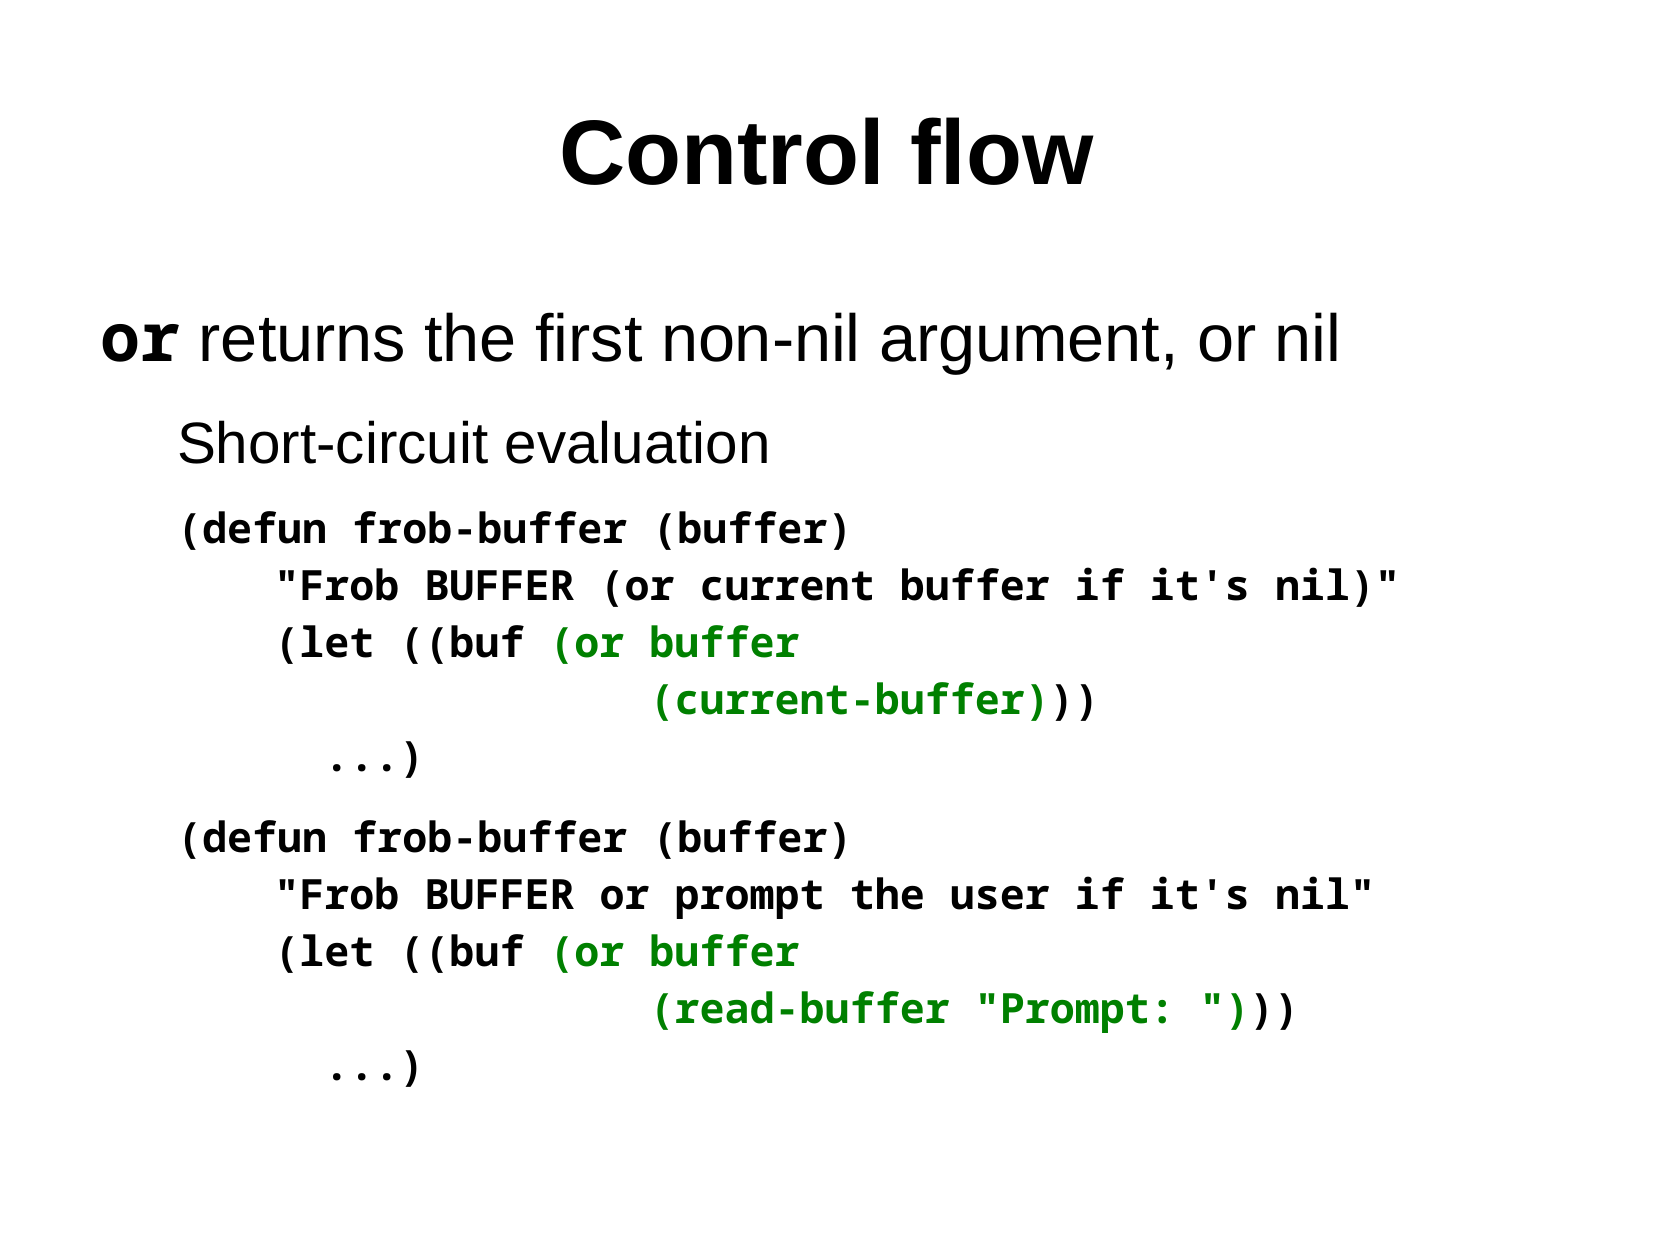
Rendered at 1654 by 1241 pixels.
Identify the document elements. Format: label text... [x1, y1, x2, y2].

list or returns the first non-nil argument, or nil Short-circuit evaluation (defun frob-buffer (buffer) "Frob BUFFER (or current buffer if it's nil)" (let ((buf (or buffer (current-buffer))) ...) (defun frob-buffer (buffer) "Frob BUFFER or prompt the user if it's nil" (let ((buf (or buffer (read-buffer "Prompt: "))) ...) [82, 290, 1571, 1094]
title Control flow [82, 56, 1571, 250]
